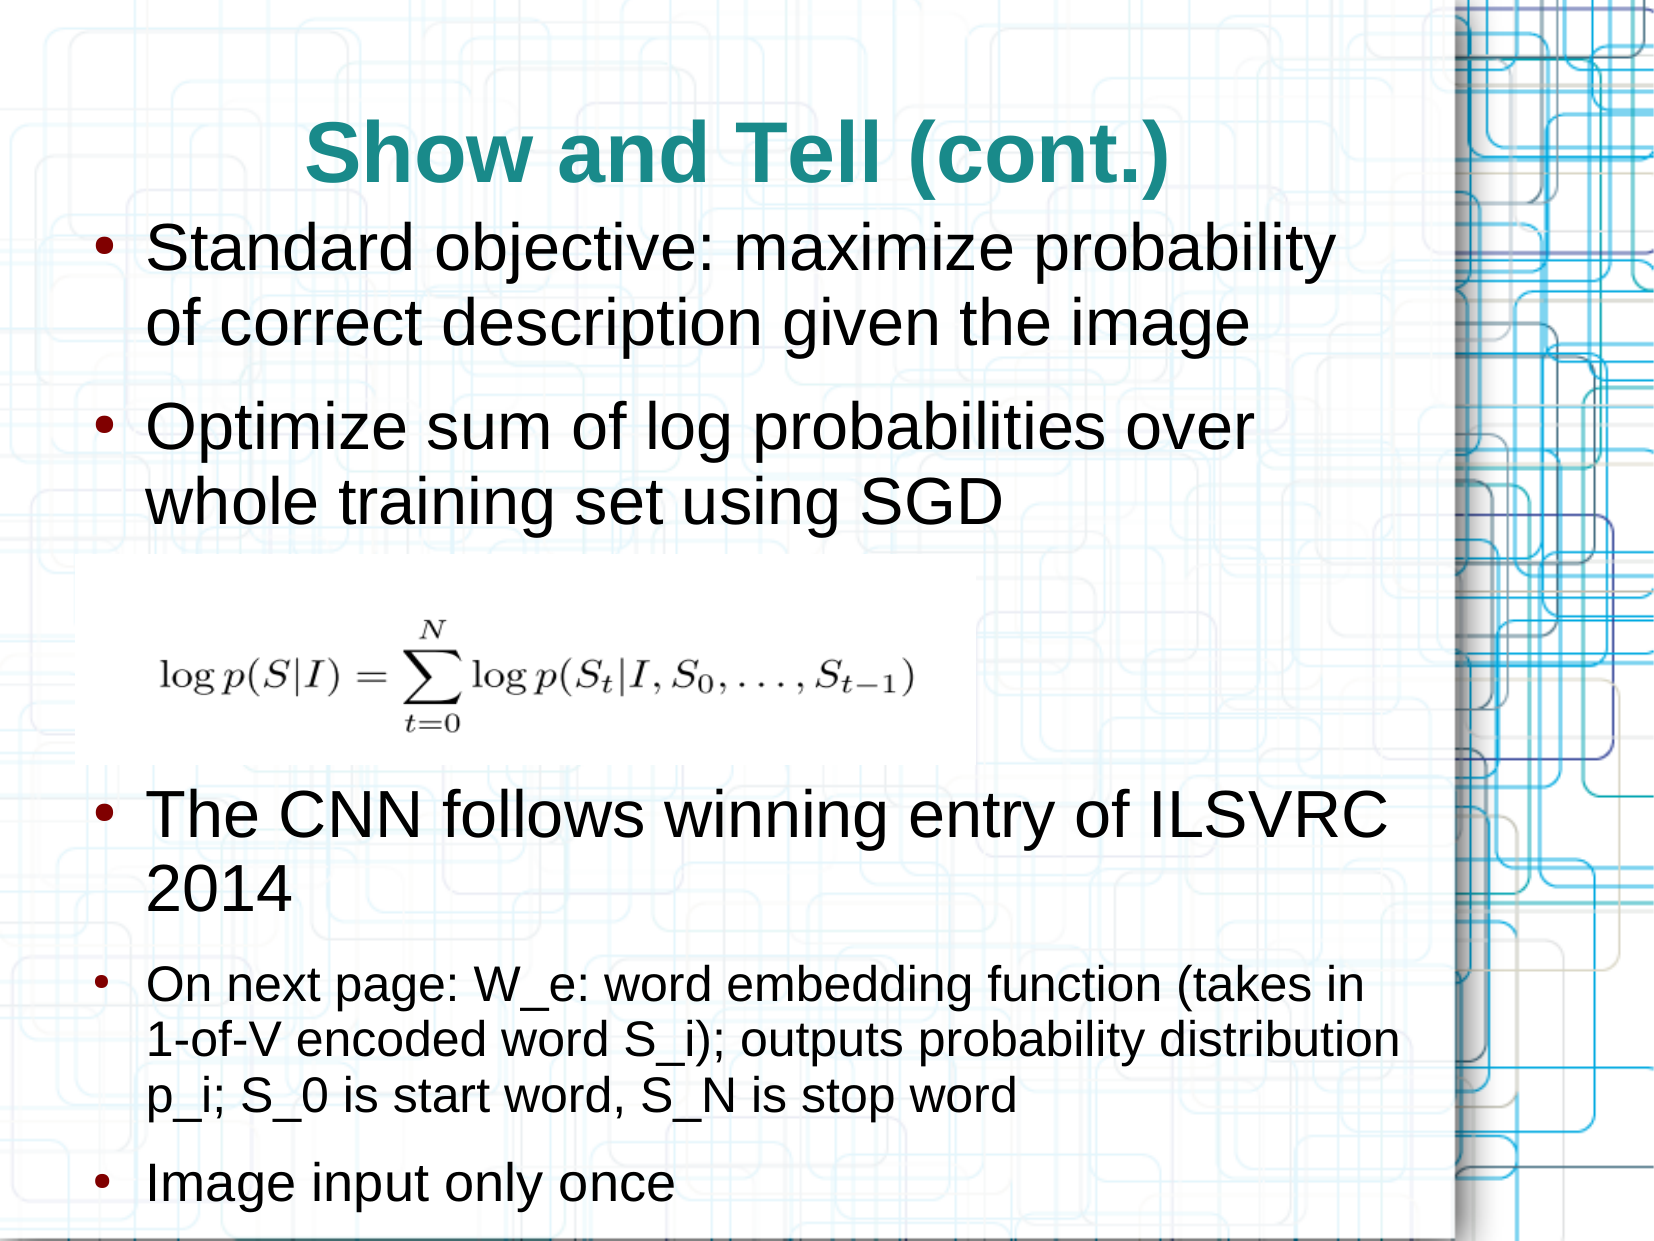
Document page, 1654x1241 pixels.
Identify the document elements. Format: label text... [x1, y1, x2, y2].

title Show and Tell (cont.) [59, 49, 1418, 257]
picture [0, 0, 1654, 1241]
list Standard objective: maximize probability of correct description given the image Optimize sum of log probabilities over whole training set using SGD The CNN follows winning entry of ILSVRC 2014 On next page: W_e: word embedding function (takes in 1-of-V encoded word S_i); outputs probability distribution p_i; S_0 is start word, S_N is stop word Image input only once [75, 210, 1410, 1241]
